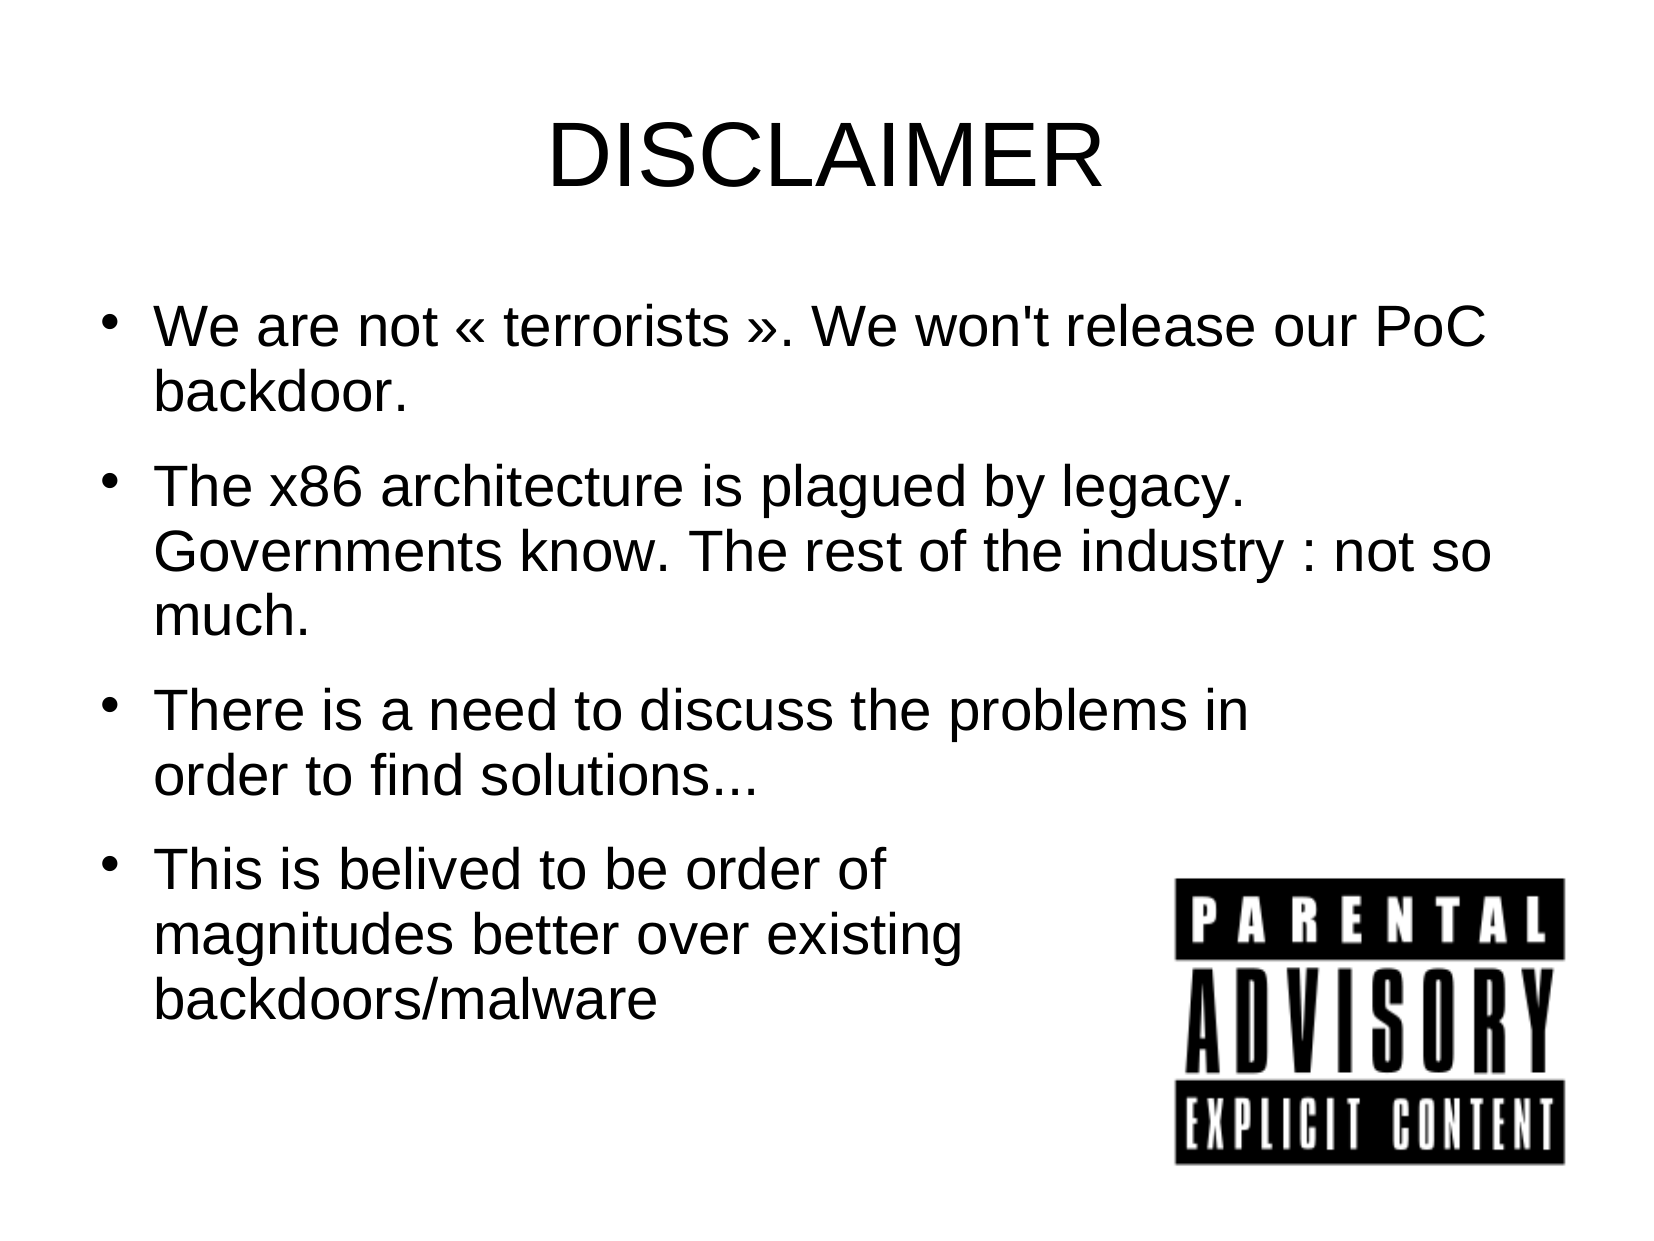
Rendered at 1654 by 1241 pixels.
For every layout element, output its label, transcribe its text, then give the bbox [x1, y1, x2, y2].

picture [1171, 873, 1571, 1170]
list We are not « terrorists ». We won't release our PoC backdoor. The x86 architecture is plagued by legacy. Governments know. The rest of the industry : not so much. There is a need to discuss the problems in order to find solutions... This is belived to be order of magnitudes better over existing backdoors/malware [82, 290, 1571, 1109]
title DISCLAIMER [82, 49, 1571, 257]
